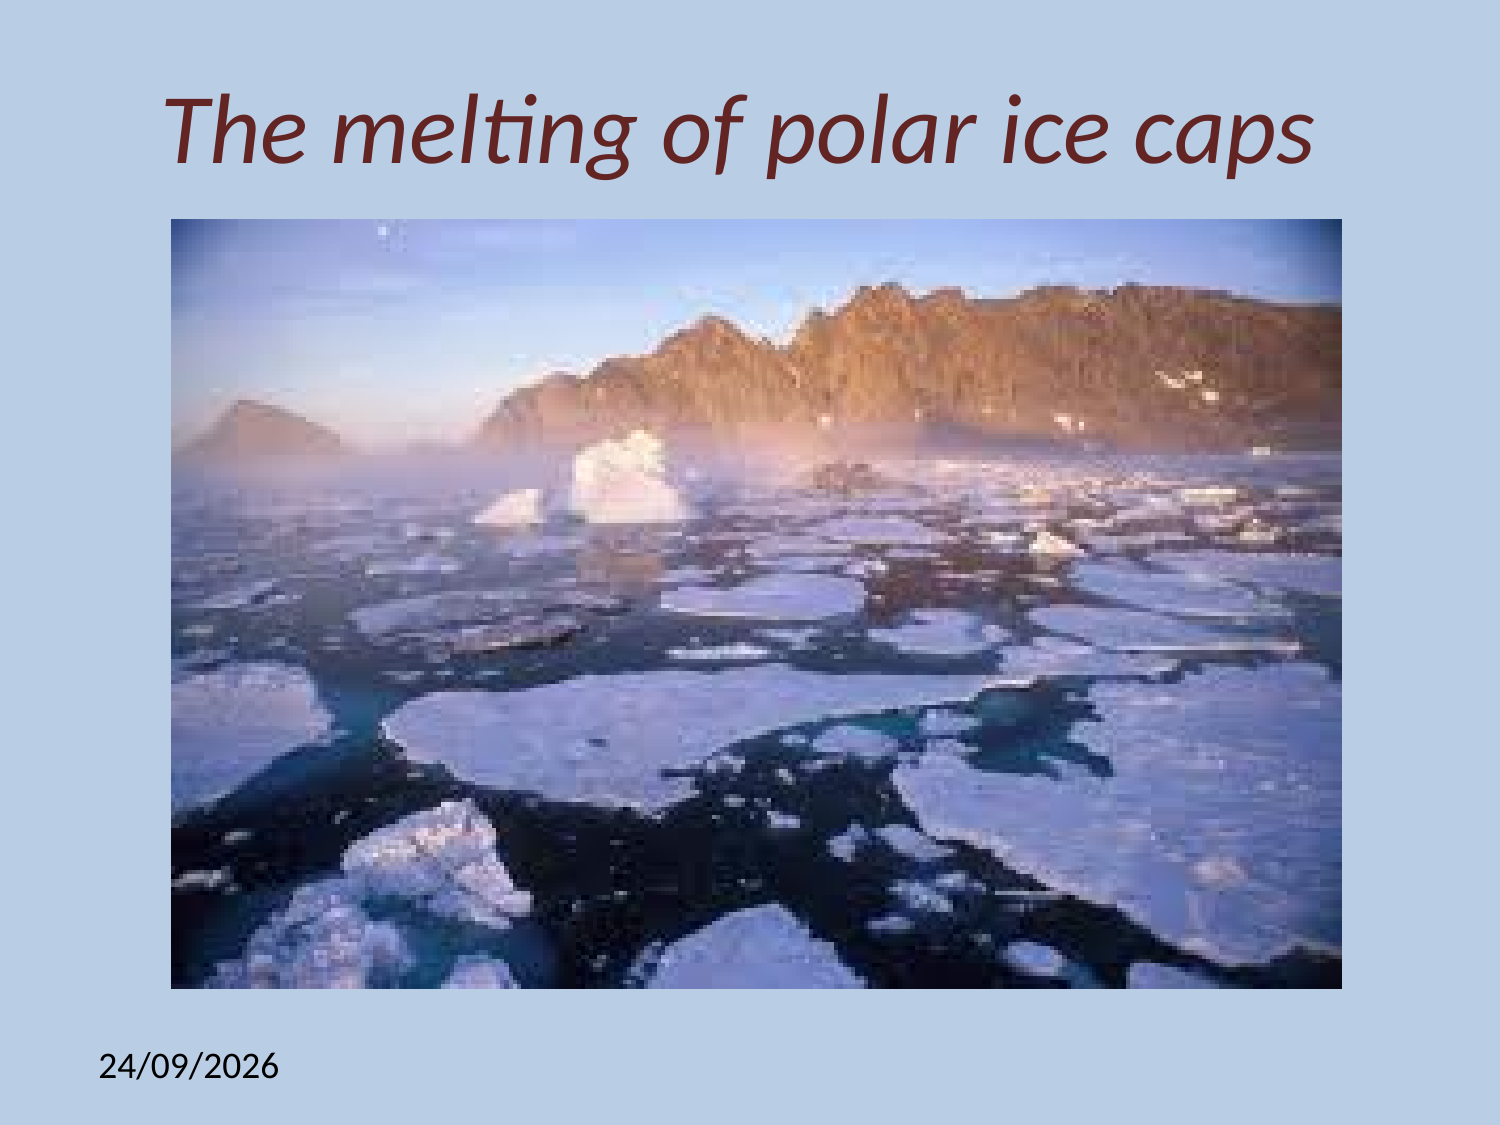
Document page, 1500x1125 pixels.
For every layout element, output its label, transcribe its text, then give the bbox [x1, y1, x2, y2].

title The melting of polar ice caps [75, 45, 1425, 233]
picture [171, 219, 1342, 989]
